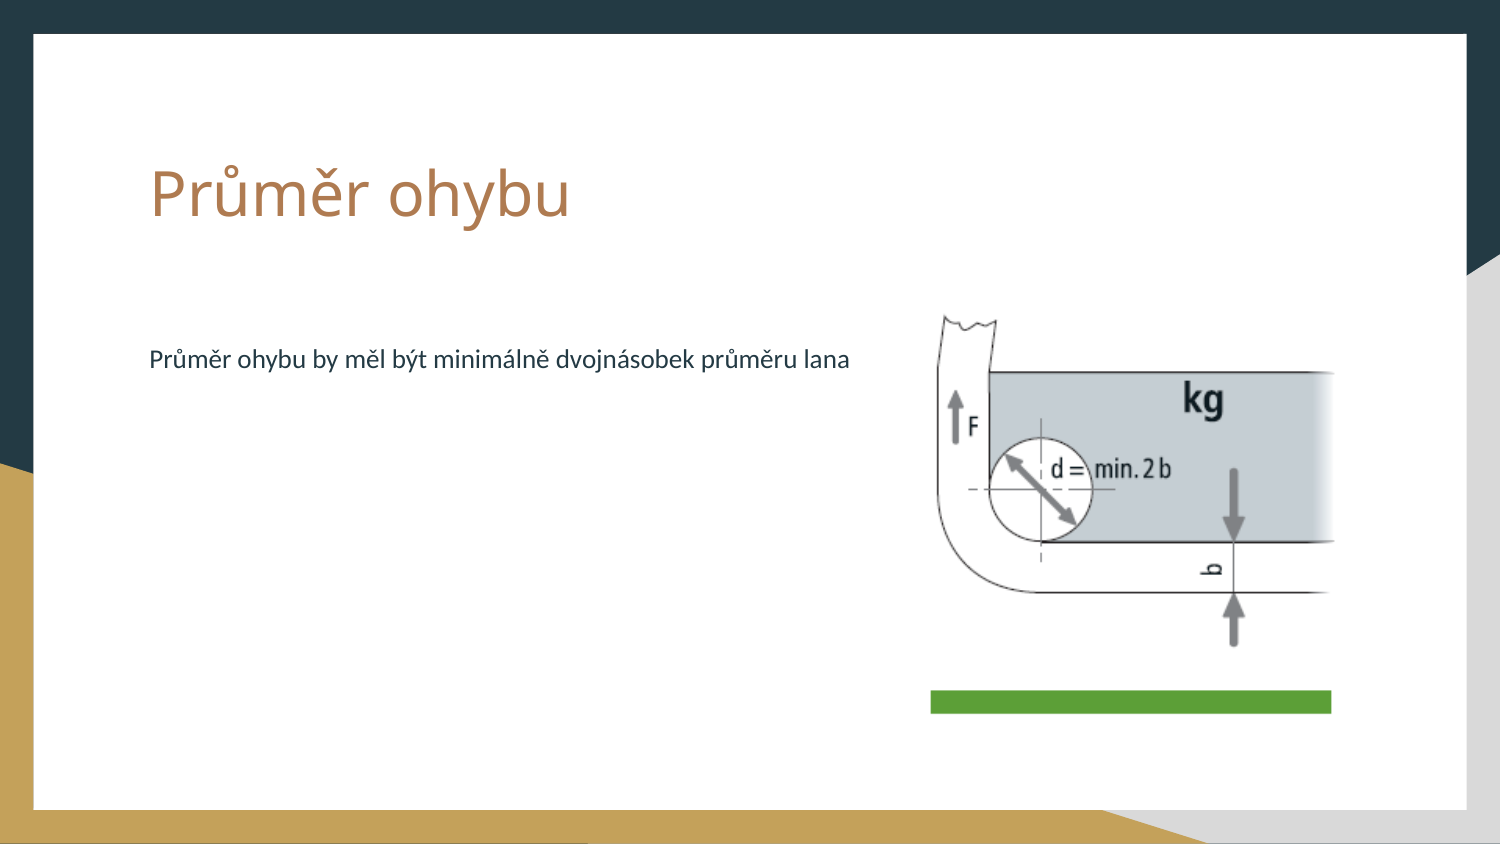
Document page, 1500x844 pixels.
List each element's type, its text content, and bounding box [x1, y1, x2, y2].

picture [906, 295, 1366, 736]
list Průměr ohybu by měl být minimálně dvojnásobek průměru lana [134, 326, 906, 729]
title Průměr ohybu [134, 138, 1366, 296]
